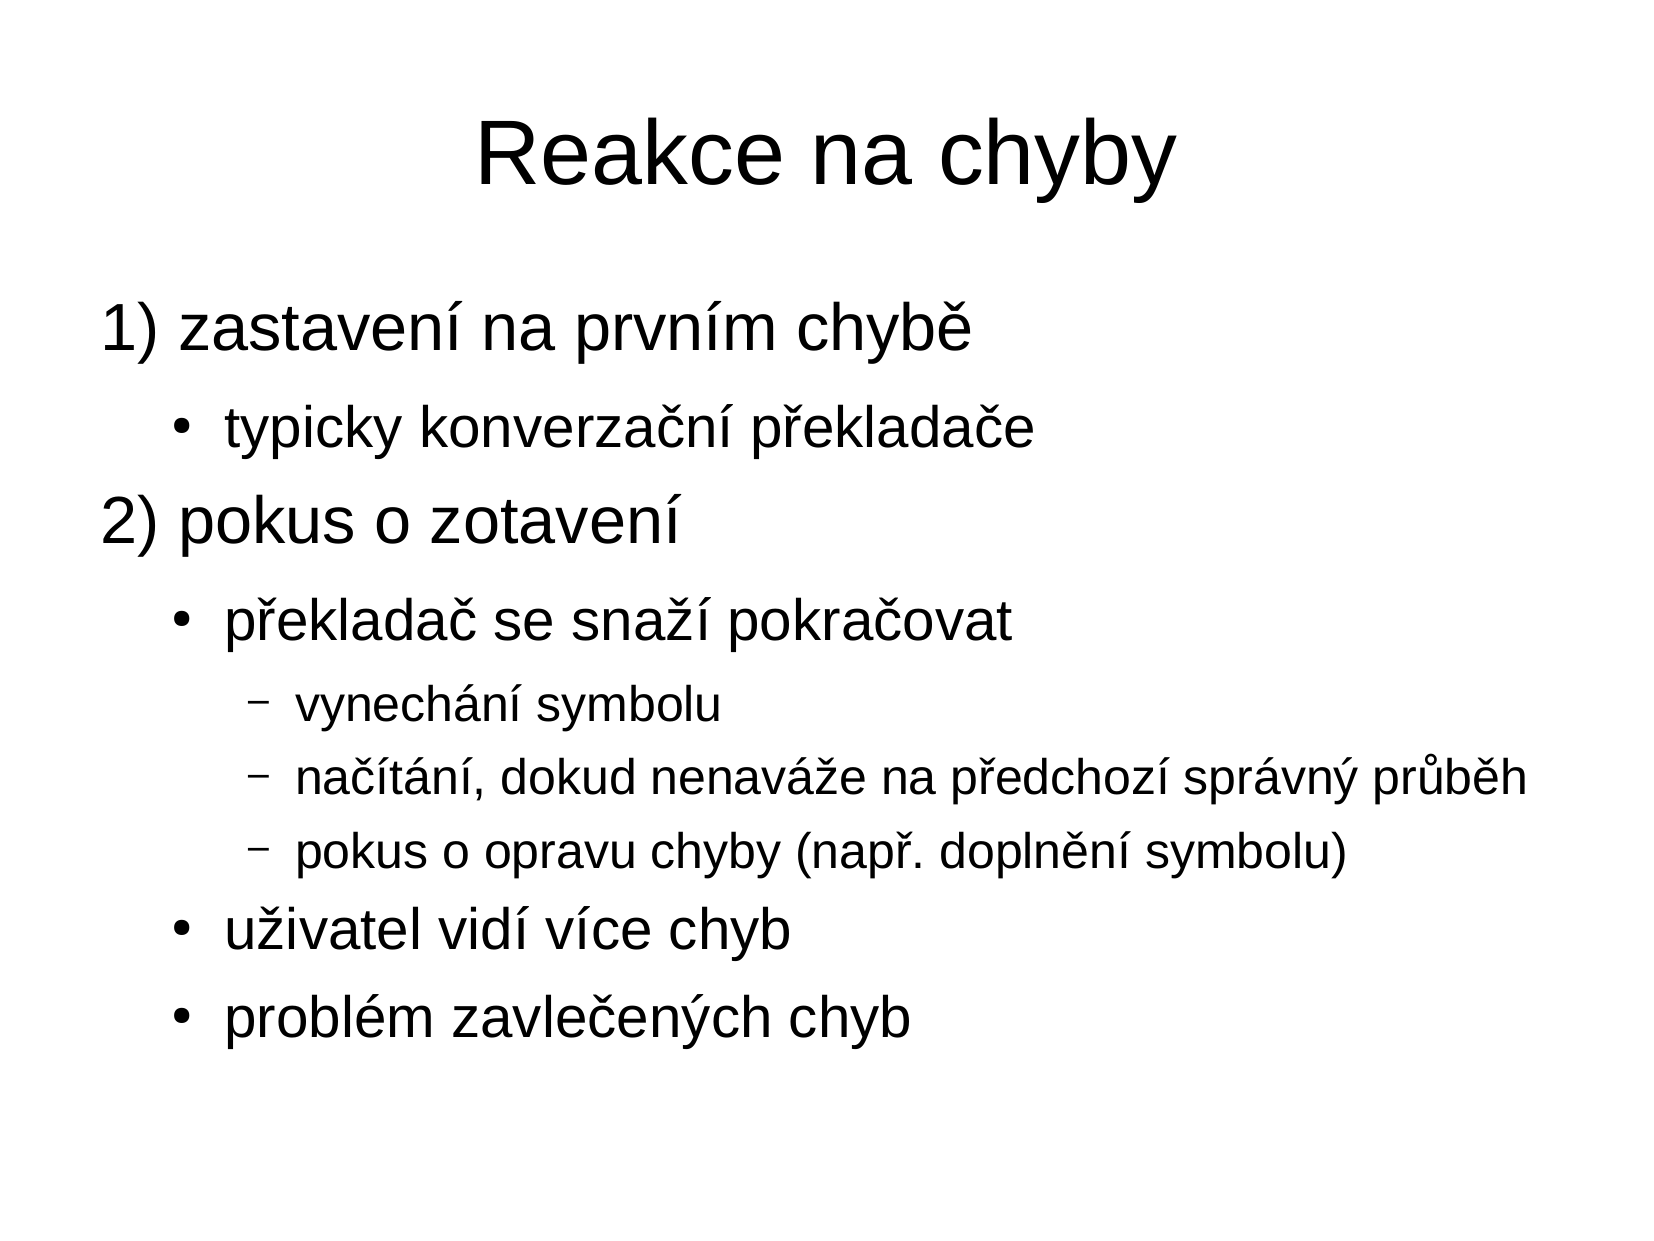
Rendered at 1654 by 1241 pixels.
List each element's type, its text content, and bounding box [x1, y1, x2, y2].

title Reakce na chyby [82, 56, 1571, 250]
list zastavení na prvním chybě typicky konverzační překladače pokus o zotavení překladač se snaží pokračovat vynechání symbolu načítání, dokud nenaváže na předchozí správný průběh pokus o opravu chyby (např. doplnění symbolu) uživatel vidí více chyb problém zavlečených chyb [82, 290, 1571, 1094]
